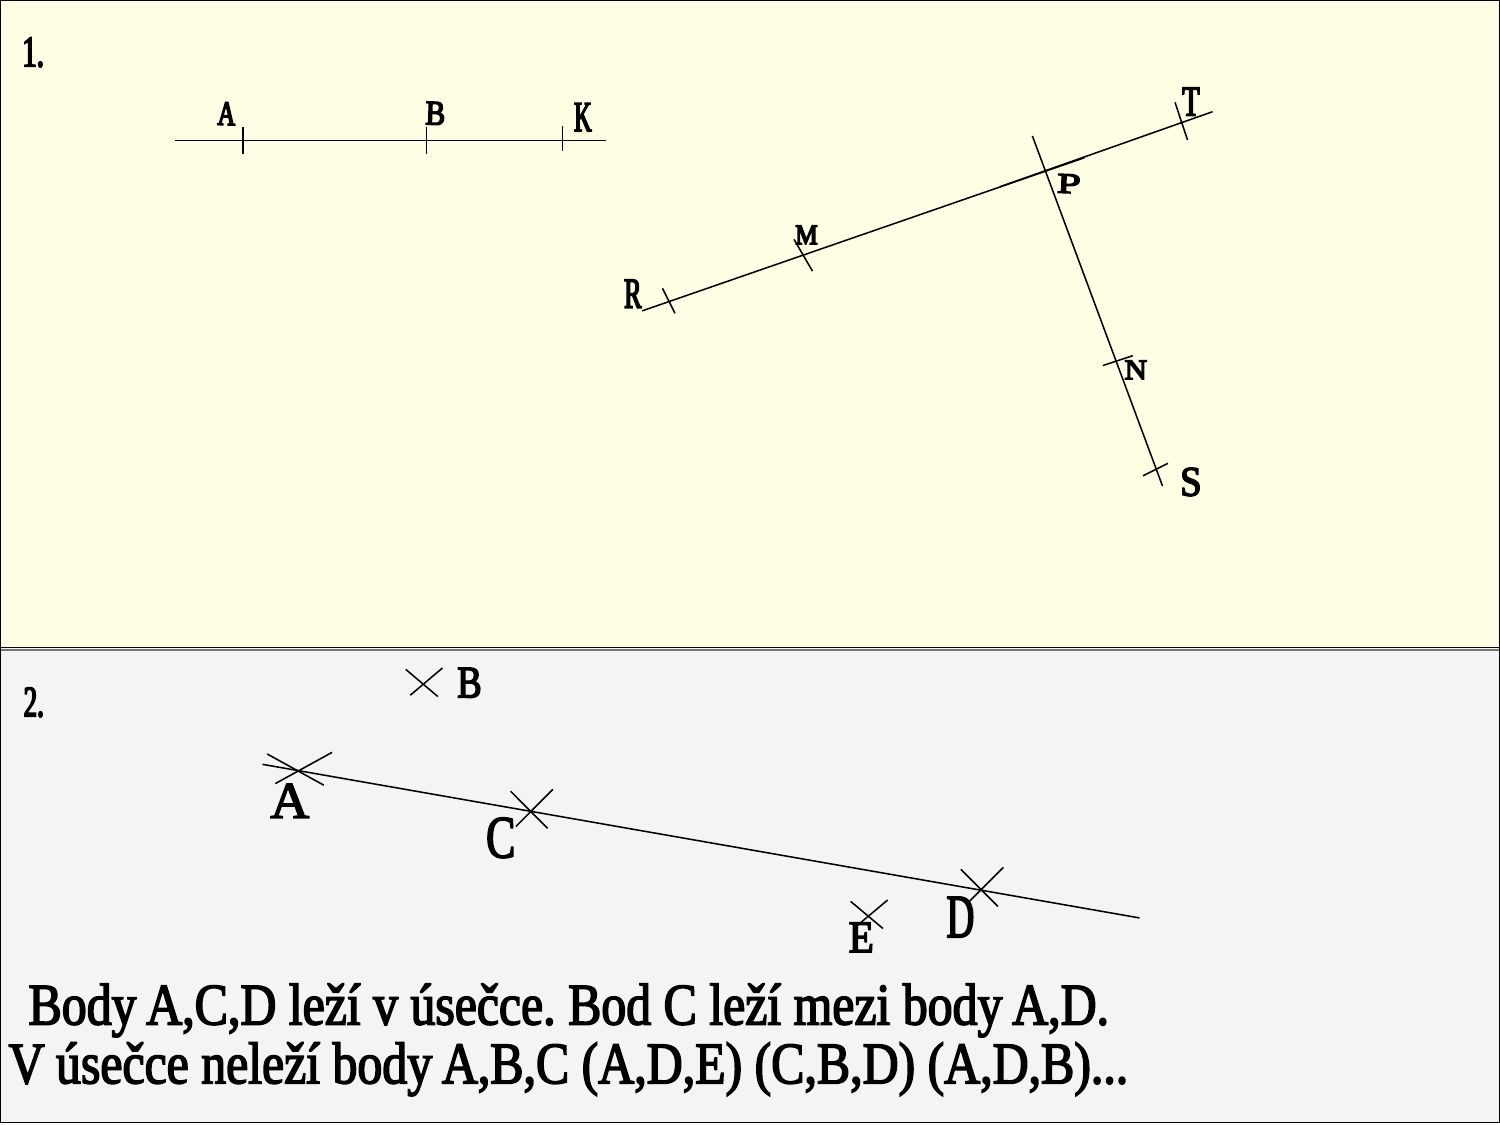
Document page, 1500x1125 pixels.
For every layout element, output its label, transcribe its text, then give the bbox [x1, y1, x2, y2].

text_box S [1182, 467, 1200, 497]
text_box 2. [24, 687, 36, 717]
text_box A [217, 102, 235, 126]
text_box [0, 0, 1500, 1123]
text_box R [624, 279, 642, 308]
text_box P [1058, 174, 1080, 193]
text_box E [849, 922, 872, 953]
text_box K [574, 103, 592, 132]
text_box T [1182, 87, 1200, 116]
text_box M [796, 225, 817, 245]
text_box B [426, 101, 444, 125]
text_box A [270, 783, 309, 818]
text_box C [487, 817, 513, 859]
text_box B [458, 667, 480, 698]
text_box 1. [24, 37, 36, 67]
text_box N [1125, 360, 1147, 380]
text_box D [947, 896, 973, 938]
